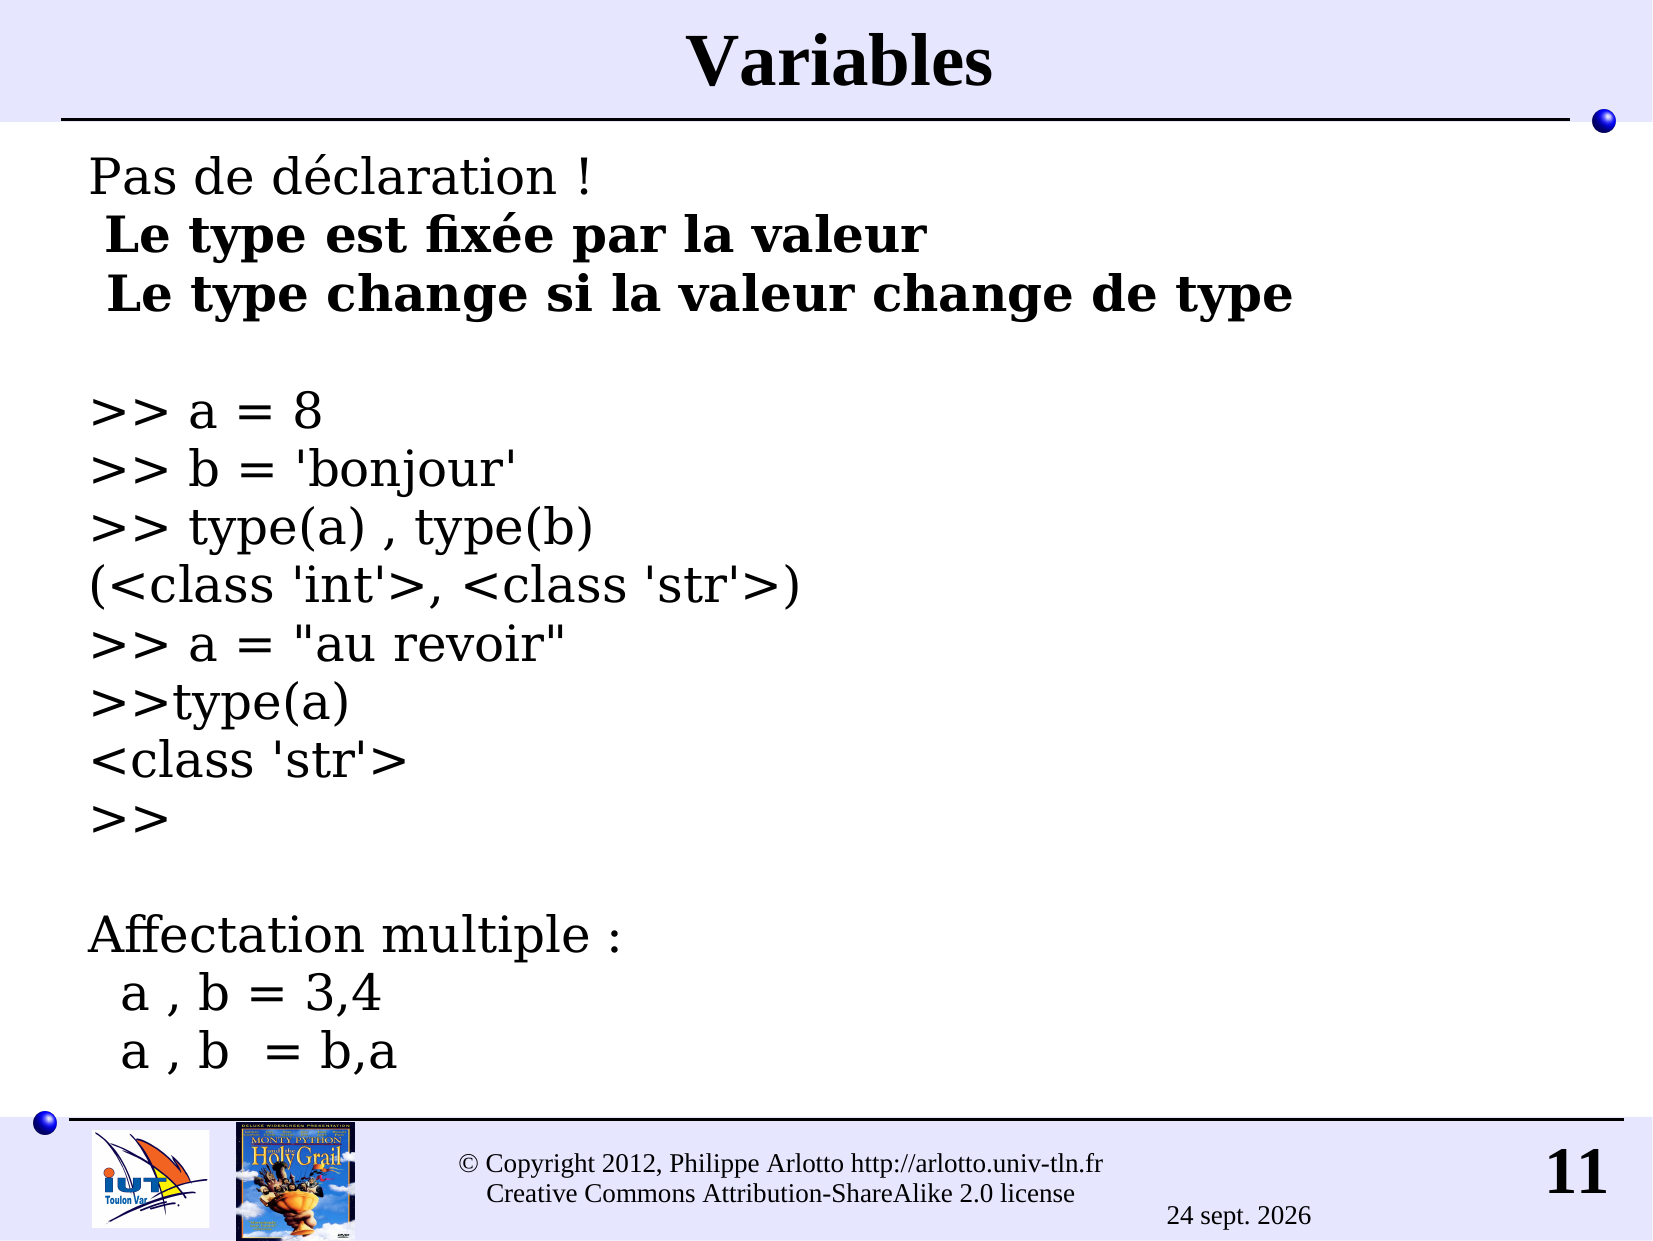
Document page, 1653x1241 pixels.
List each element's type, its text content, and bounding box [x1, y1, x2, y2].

picture [236, 1203, 355, 1241]
text_box Pas de déclaration ! Le type est fixée par la valeur Le type change si la valeur change de type >> a = 8 >> b = 'bonjour' >> type(a) , type(b) (<class 'int'>, <class 'str'>) >> a = "au revoir" >>type(a) <class 'str'> >> Affectation multiple : a , b = 3,4 a , b = b,a [88, 147, 1296, 1203]
title Variables [95, 11, 1585, 110]
